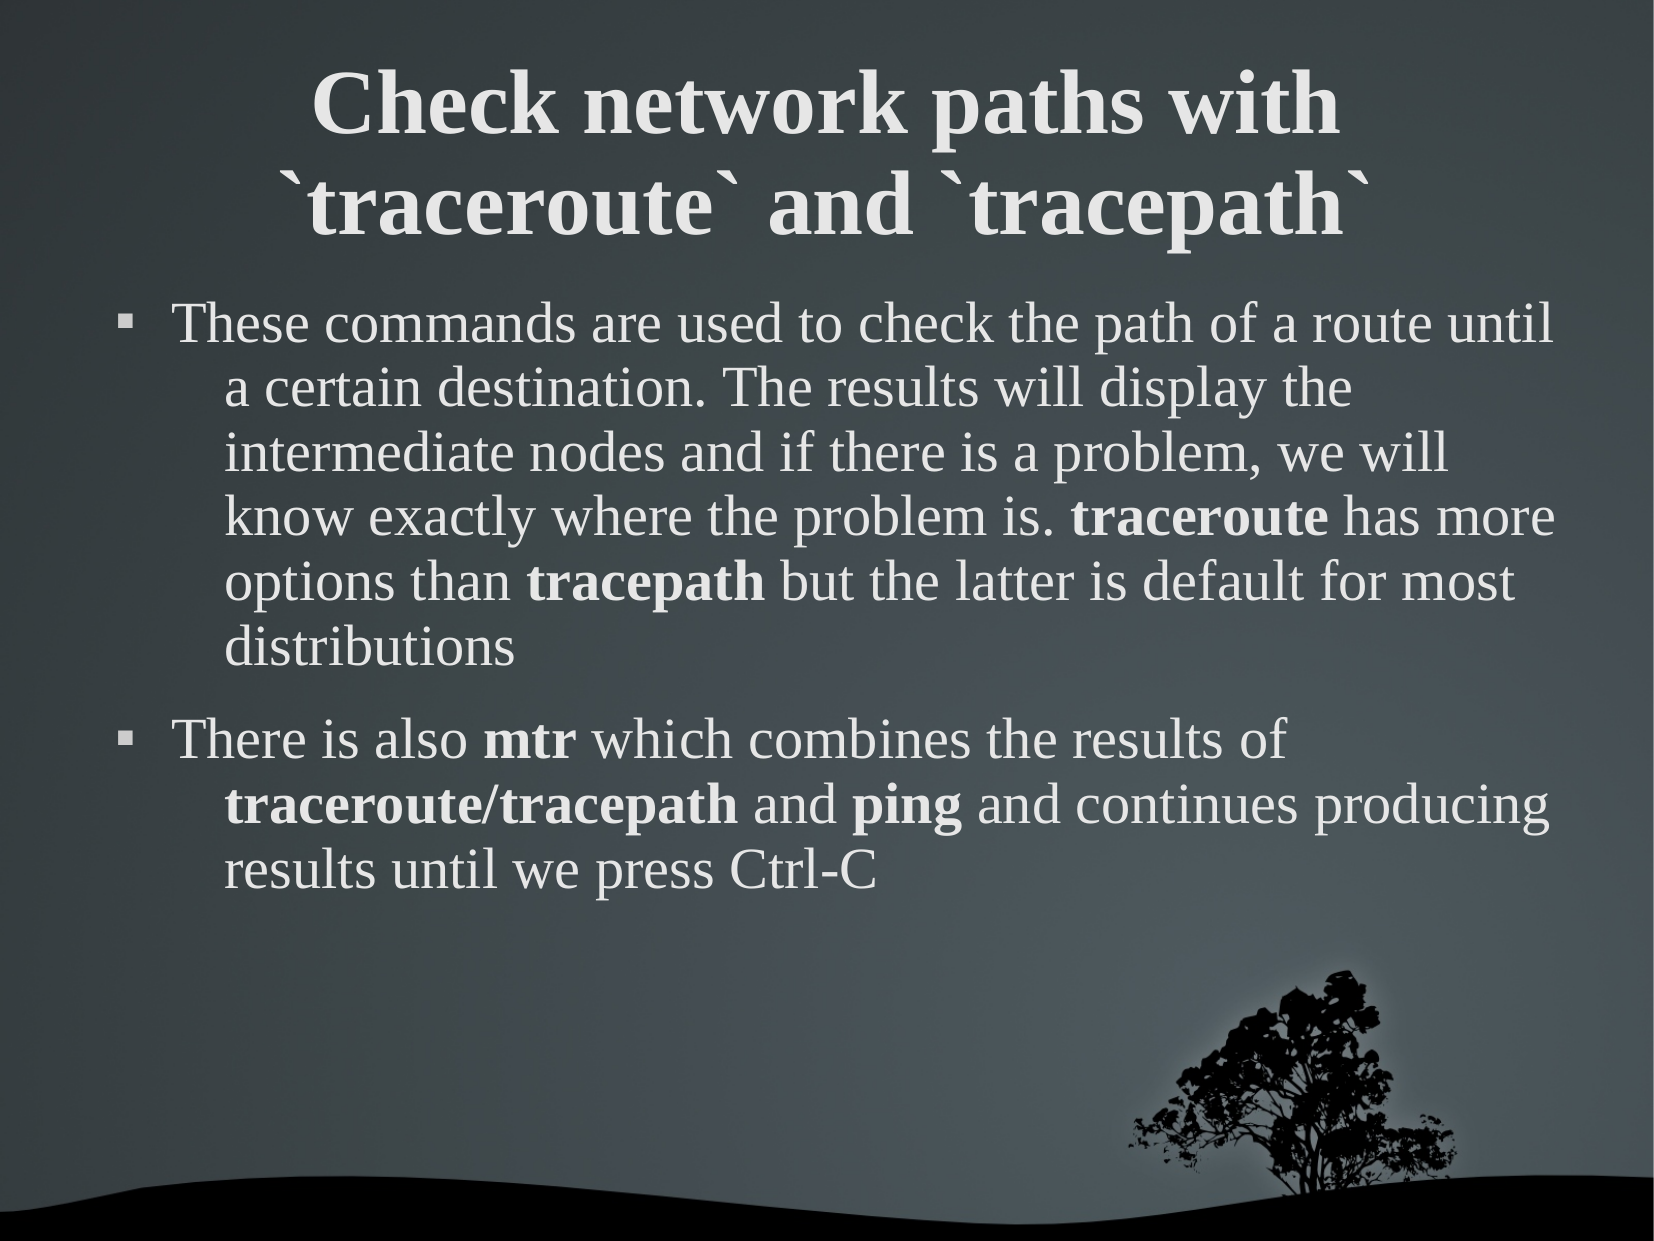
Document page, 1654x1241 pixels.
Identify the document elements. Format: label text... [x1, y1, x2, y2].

title Check network paths with `traceroute` and `tracepath` [82, 33, 1571, 273]
list These commands are used to check the path of a route until a certain destination. The results will display the intermediate nodes and if there is a problem, we will know exactly where the problem is. traceroute has more options than tracepath but the latter is default for most distributions There is also mtr which combines the results of traceroute/tracepath and ping and continues producing results until we press Ctrl-C [82, 290, 1571, 1134]
picture [0, 0, 1654, 1241]
